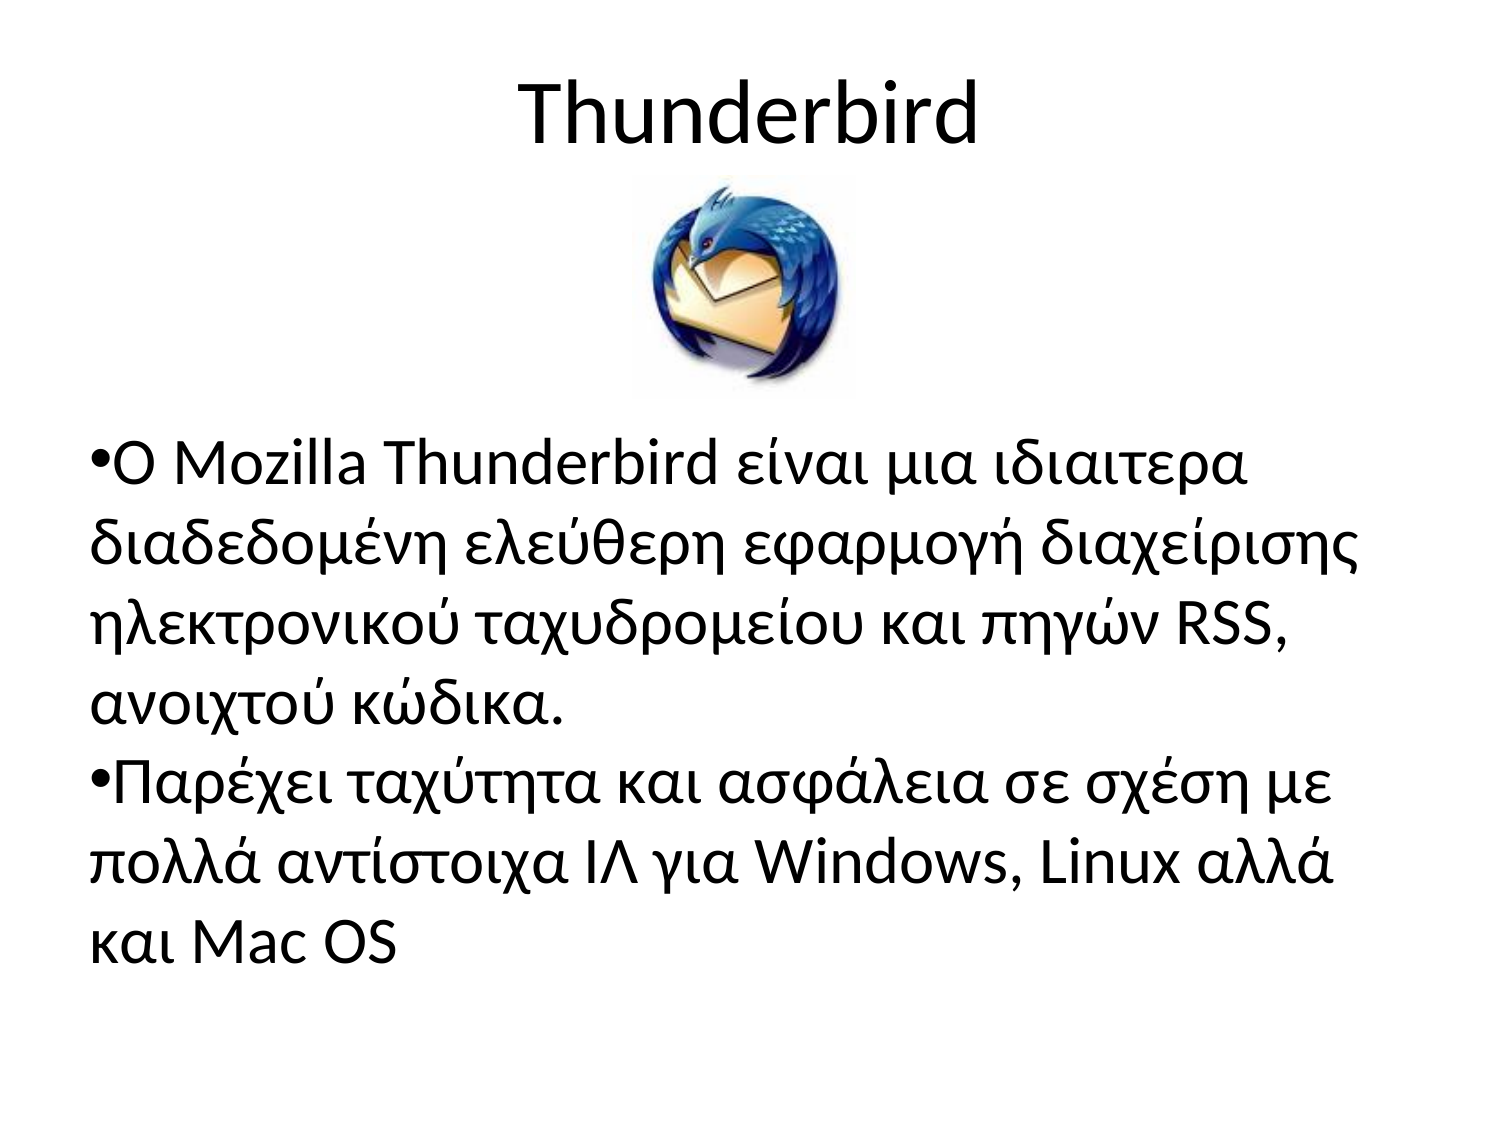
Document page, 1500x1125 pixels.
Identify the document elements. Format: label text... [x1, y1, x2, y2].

text_box Thunderbird [75, 45, 1426, 233]
text_box O Mozilla Thunderbird είναι μια ιδιαιτερα διαδεδομένη ελεύθερη εφαρμογή διαχείρισης ηλεκτρονικού ταχυδρομείου και πηγών RSS, ανοιχτού κώδικα. Παρέχει ταχύτητα και ασφάλεια σε σχέση με πολλά αντίστοιχα ΙΛ για Windows, Linux αλλά και Mac OS [74, 410, 1430, 1005]
picture [632, 175, 856, 399]
